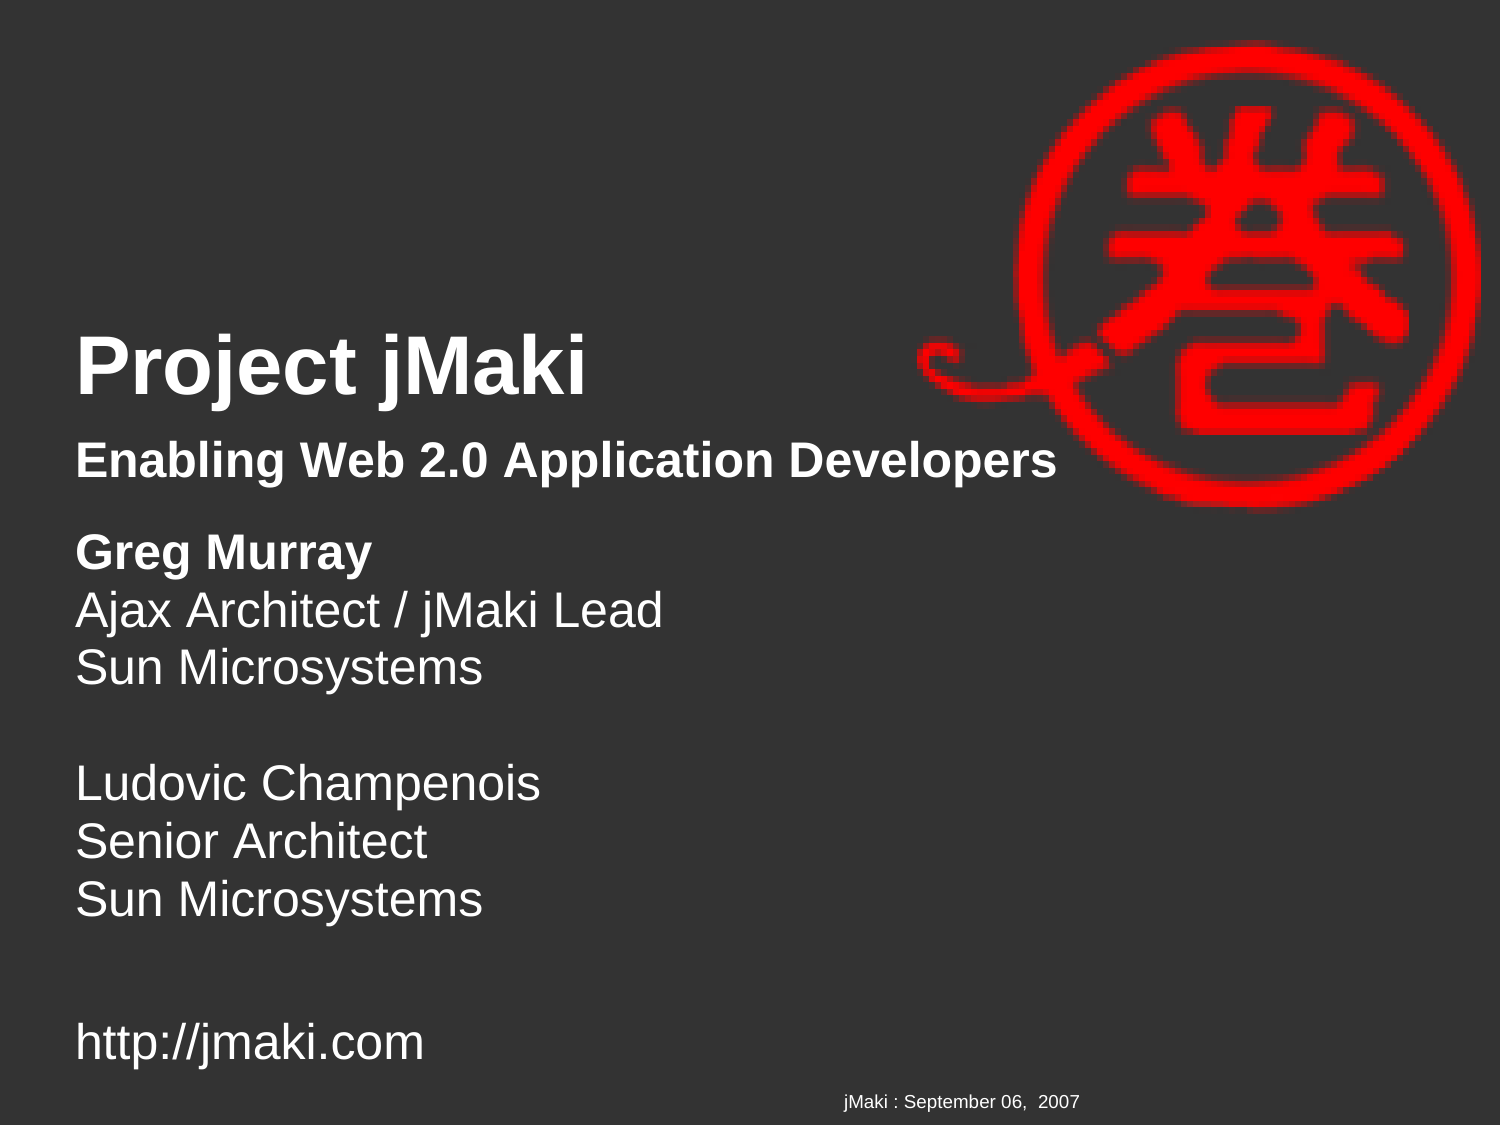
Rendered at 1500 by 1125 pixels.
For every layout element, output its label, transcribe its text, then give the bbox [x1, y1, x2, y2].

subtitle Greg Murray Ajax Architect / jMaki Lead Sun Microsystems Ludovic Champenois Senior Architect Sun Microsystems http://jmaki.com [75, 525, 1163, 1088]
title Project jMaki Enabling Web 2.0 Application Developers [75, 149, 899, 488]
picture [899, 8, 1500, 534]
